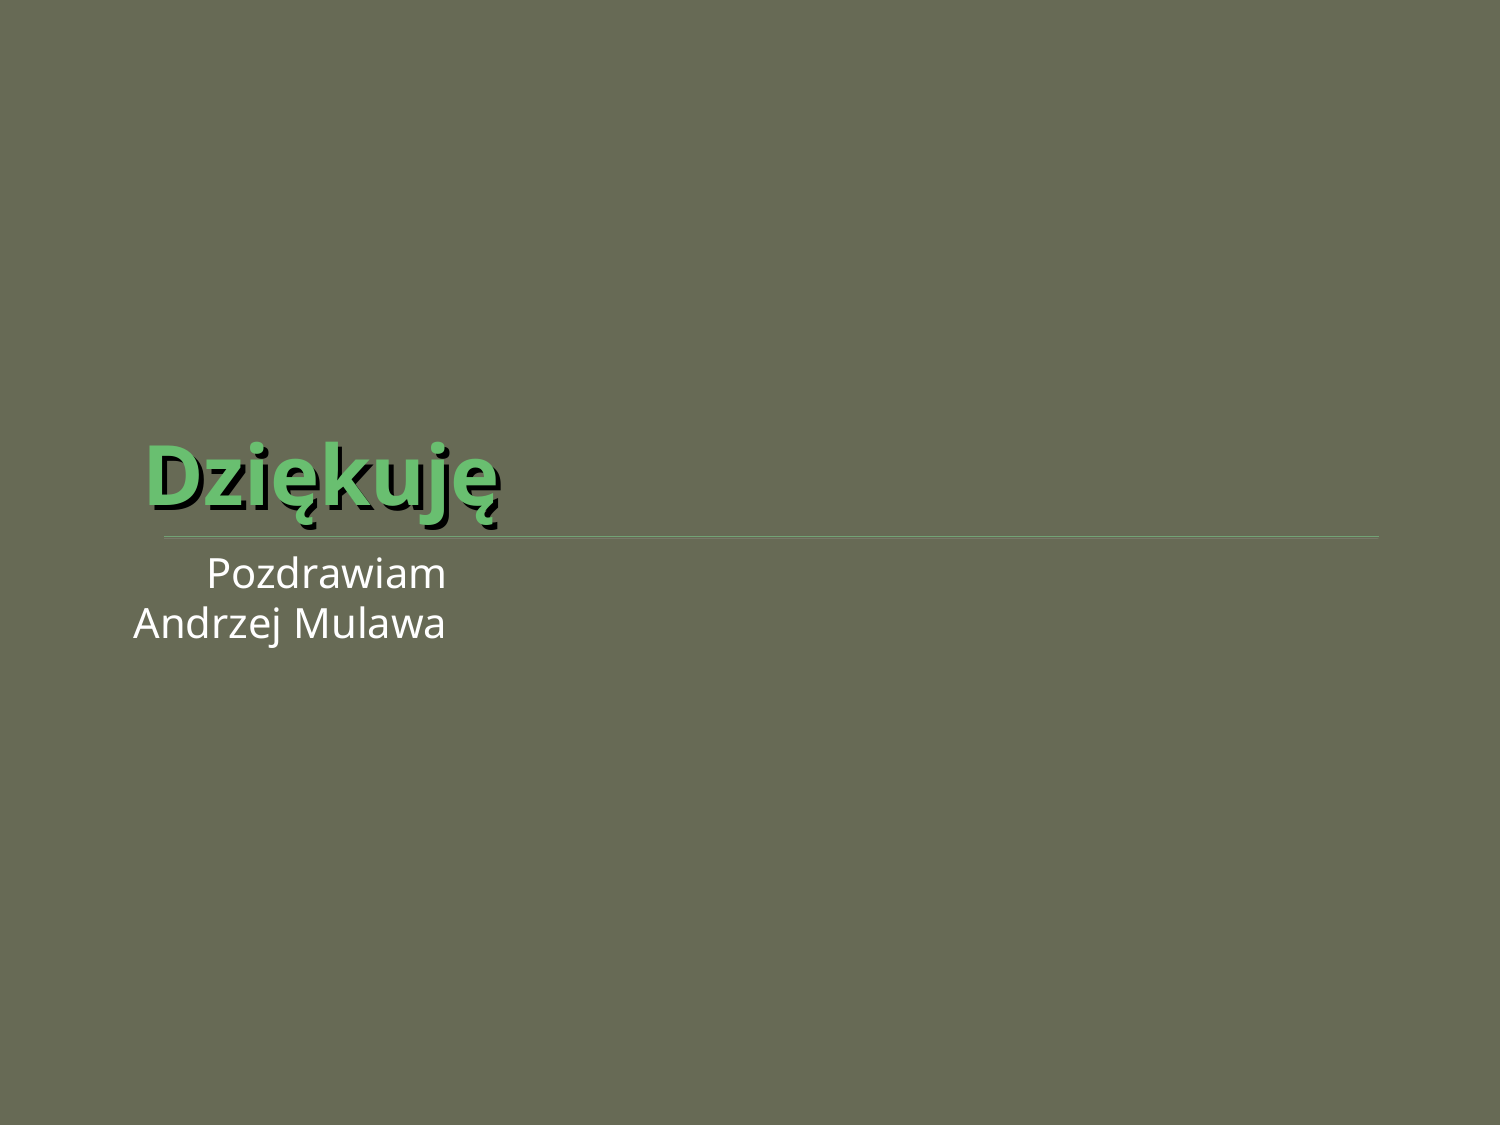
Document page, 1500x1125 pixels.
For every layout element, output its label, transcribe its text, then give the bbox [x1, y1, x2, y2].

title Dziękuję [118, 81, 1394, 530]
list Pozdrawiam Andrzej Mulawa [118, 539, 1394, 788]
